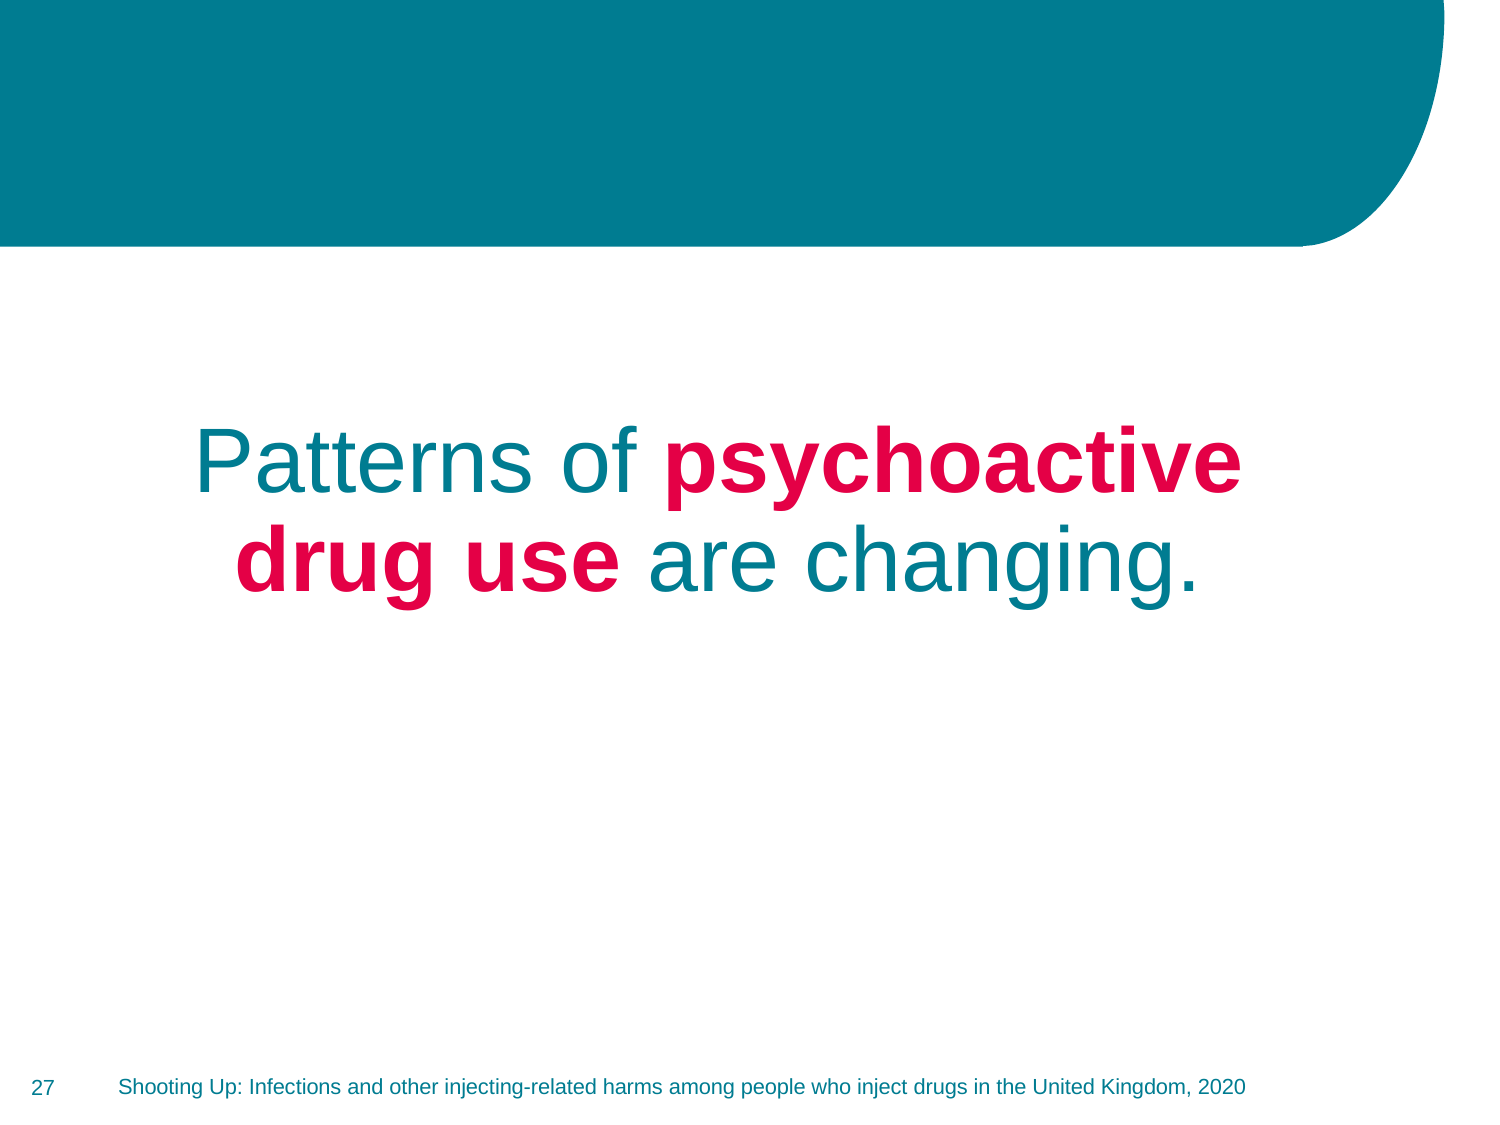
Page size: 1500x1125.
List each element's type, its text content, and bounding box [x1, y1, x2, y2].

text_box Shooting Up: Infections and other injecting-related harms among people who inject drugs in the United Kingdom, 2020 [103, 1056, 1335, 1116]
title Patterns of psychoactive drug use are changing. [147, 406, 1291, 719]
text_box [16, 1056, 90, 1117]
